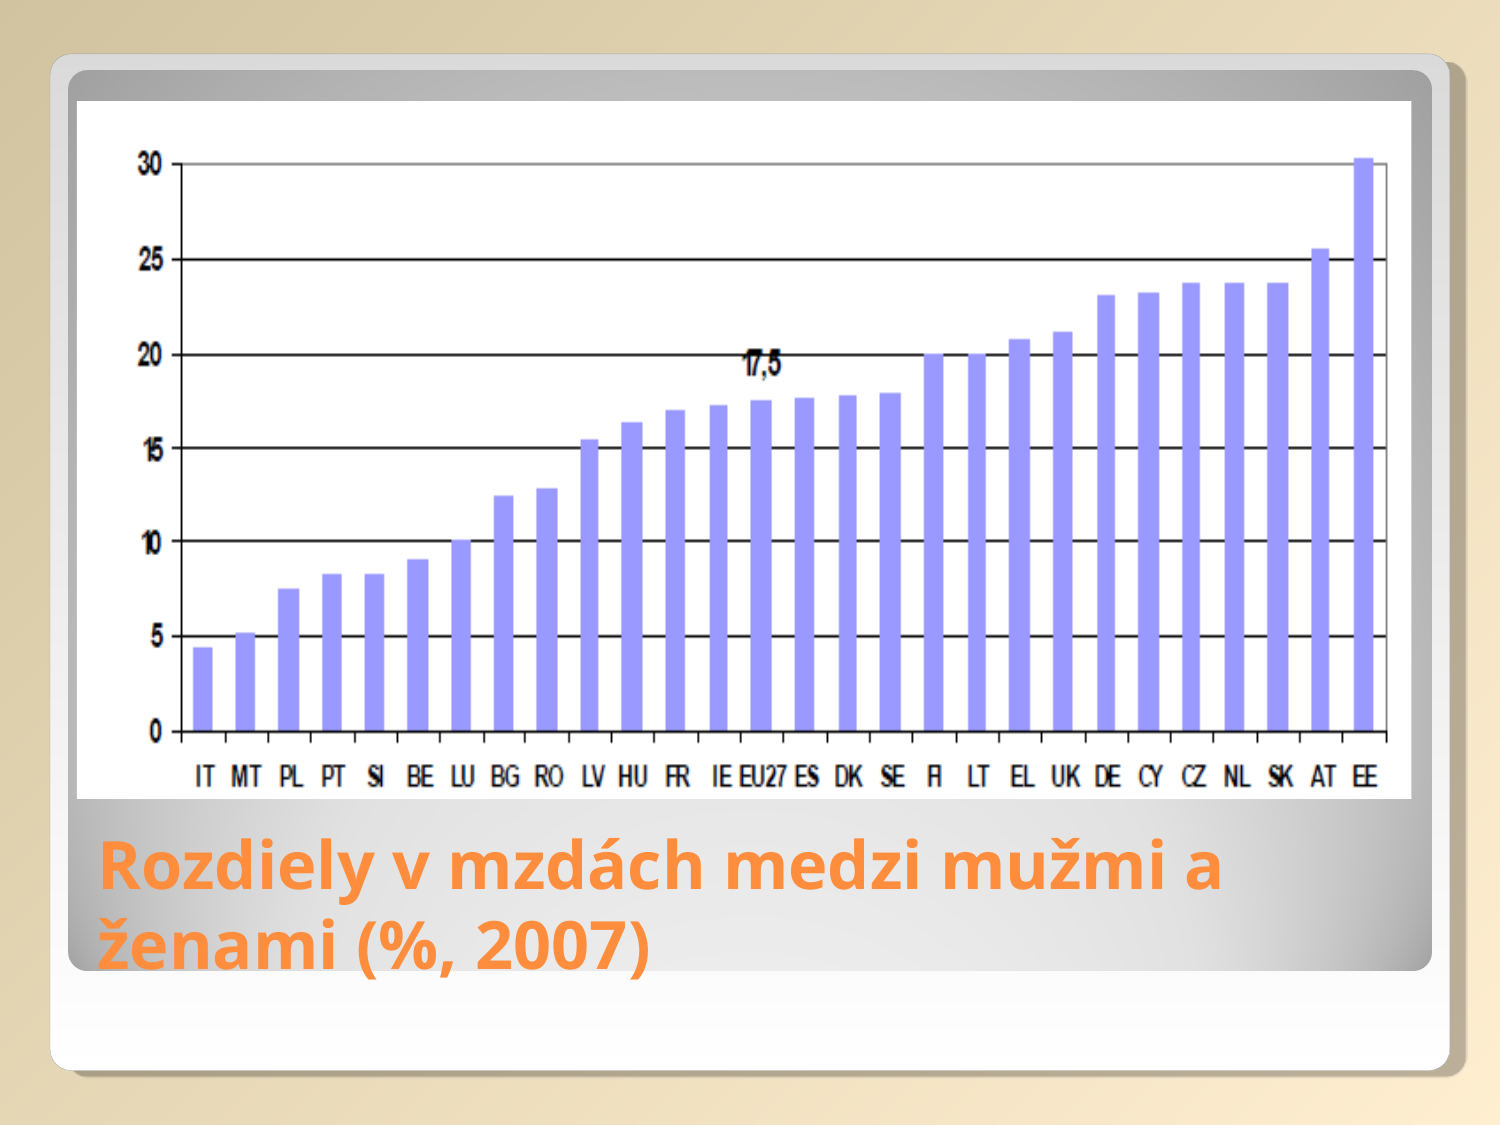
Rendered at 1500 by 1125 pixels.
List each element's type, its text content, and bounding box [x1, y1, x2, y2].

list [82, 86, 1426, 774]
title Rozdiely v mzdách medzi mužmi a ženami (%, 2007) [82, 814, 1426, 991]
picture [67, 69, 1433, 972]
